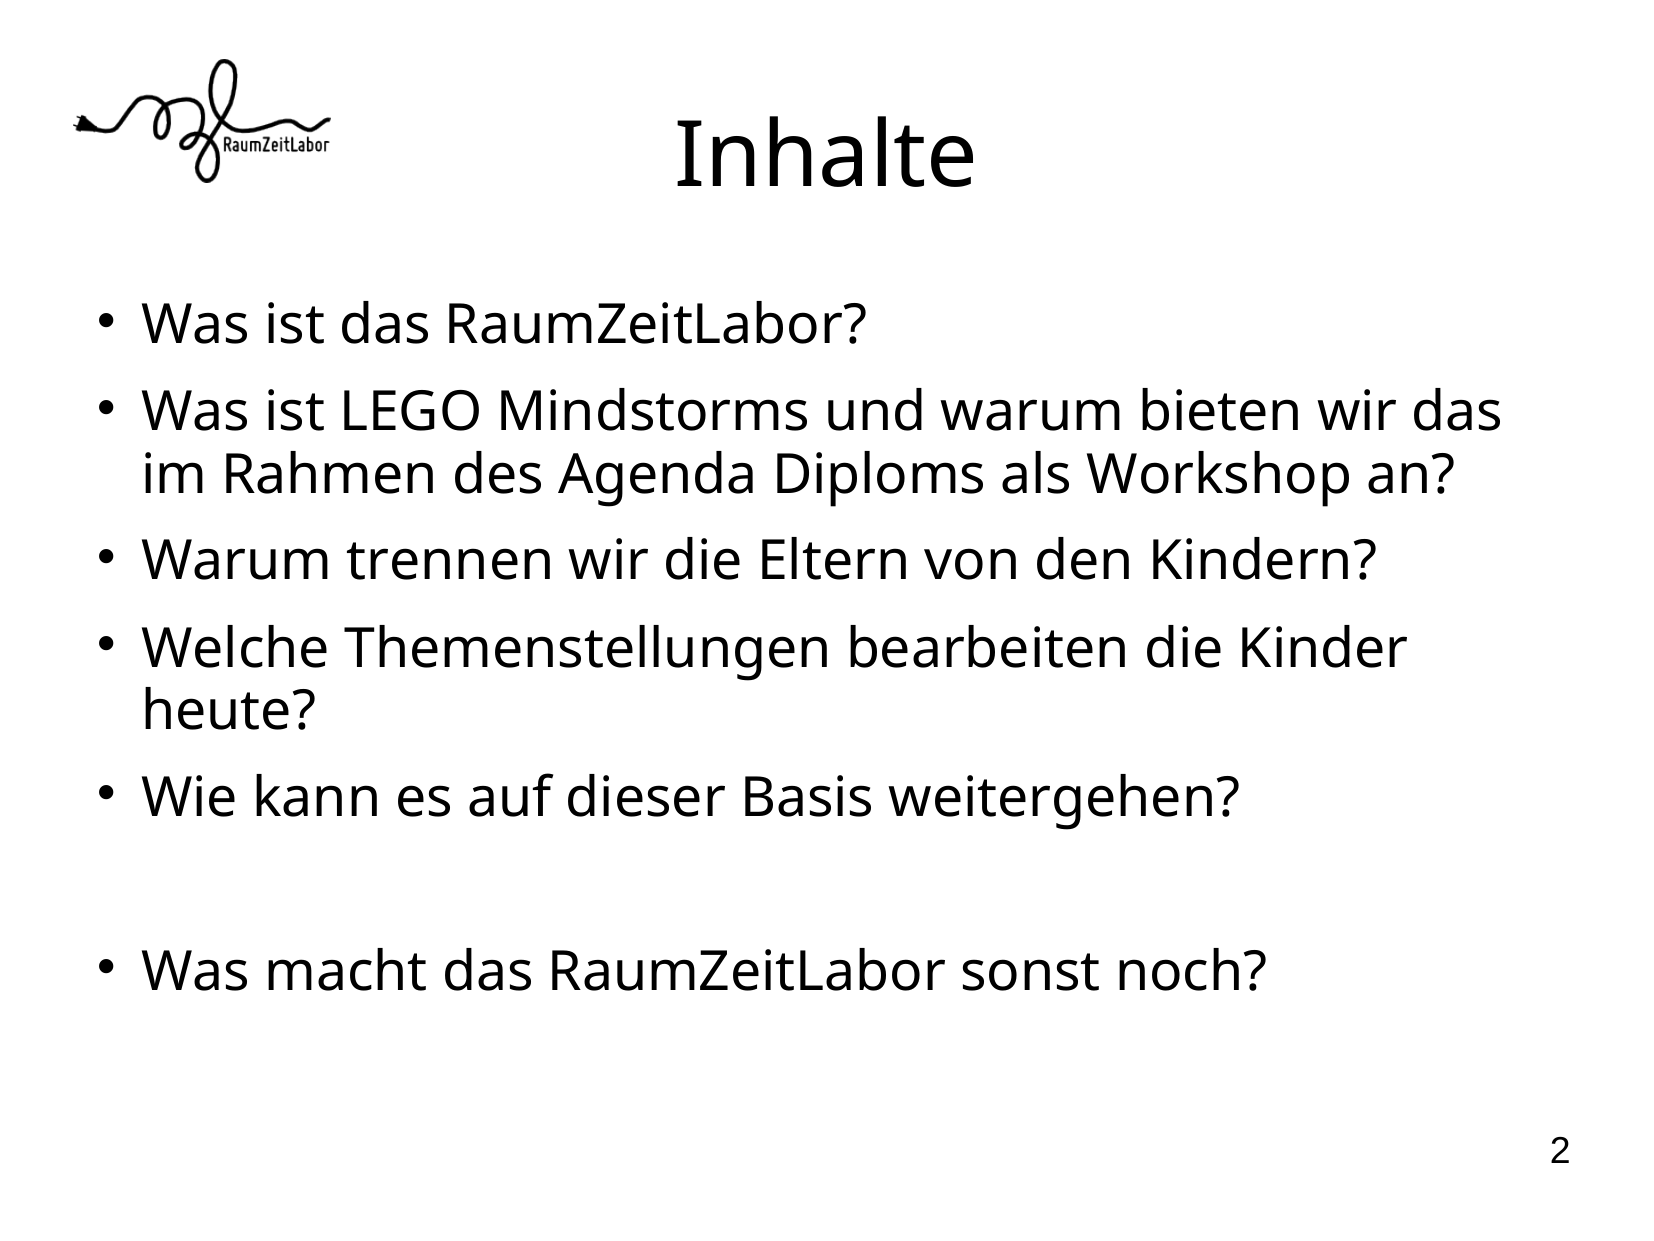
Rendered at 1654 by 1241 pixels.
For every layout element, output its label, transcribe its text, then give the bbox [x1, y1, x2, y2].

picture [73, 59, 331, 183]
list Was ist das RaumZeitLabor? Was ist LEGO Mindstorms und warum bieten wir das im Rahmen des Agenda Diploms als Workshop an? Warum trennen wir die Eltern von den Kindern? Welche Themenstellungen bearbeiten die Kinder heute? Wie kann es auf dieser Basis weitergehen? Was macht das RaumZeitLabor sonst noch? [82, 290, 1571, 1010]
title Inhalte [82, 49, 1571, 257]
